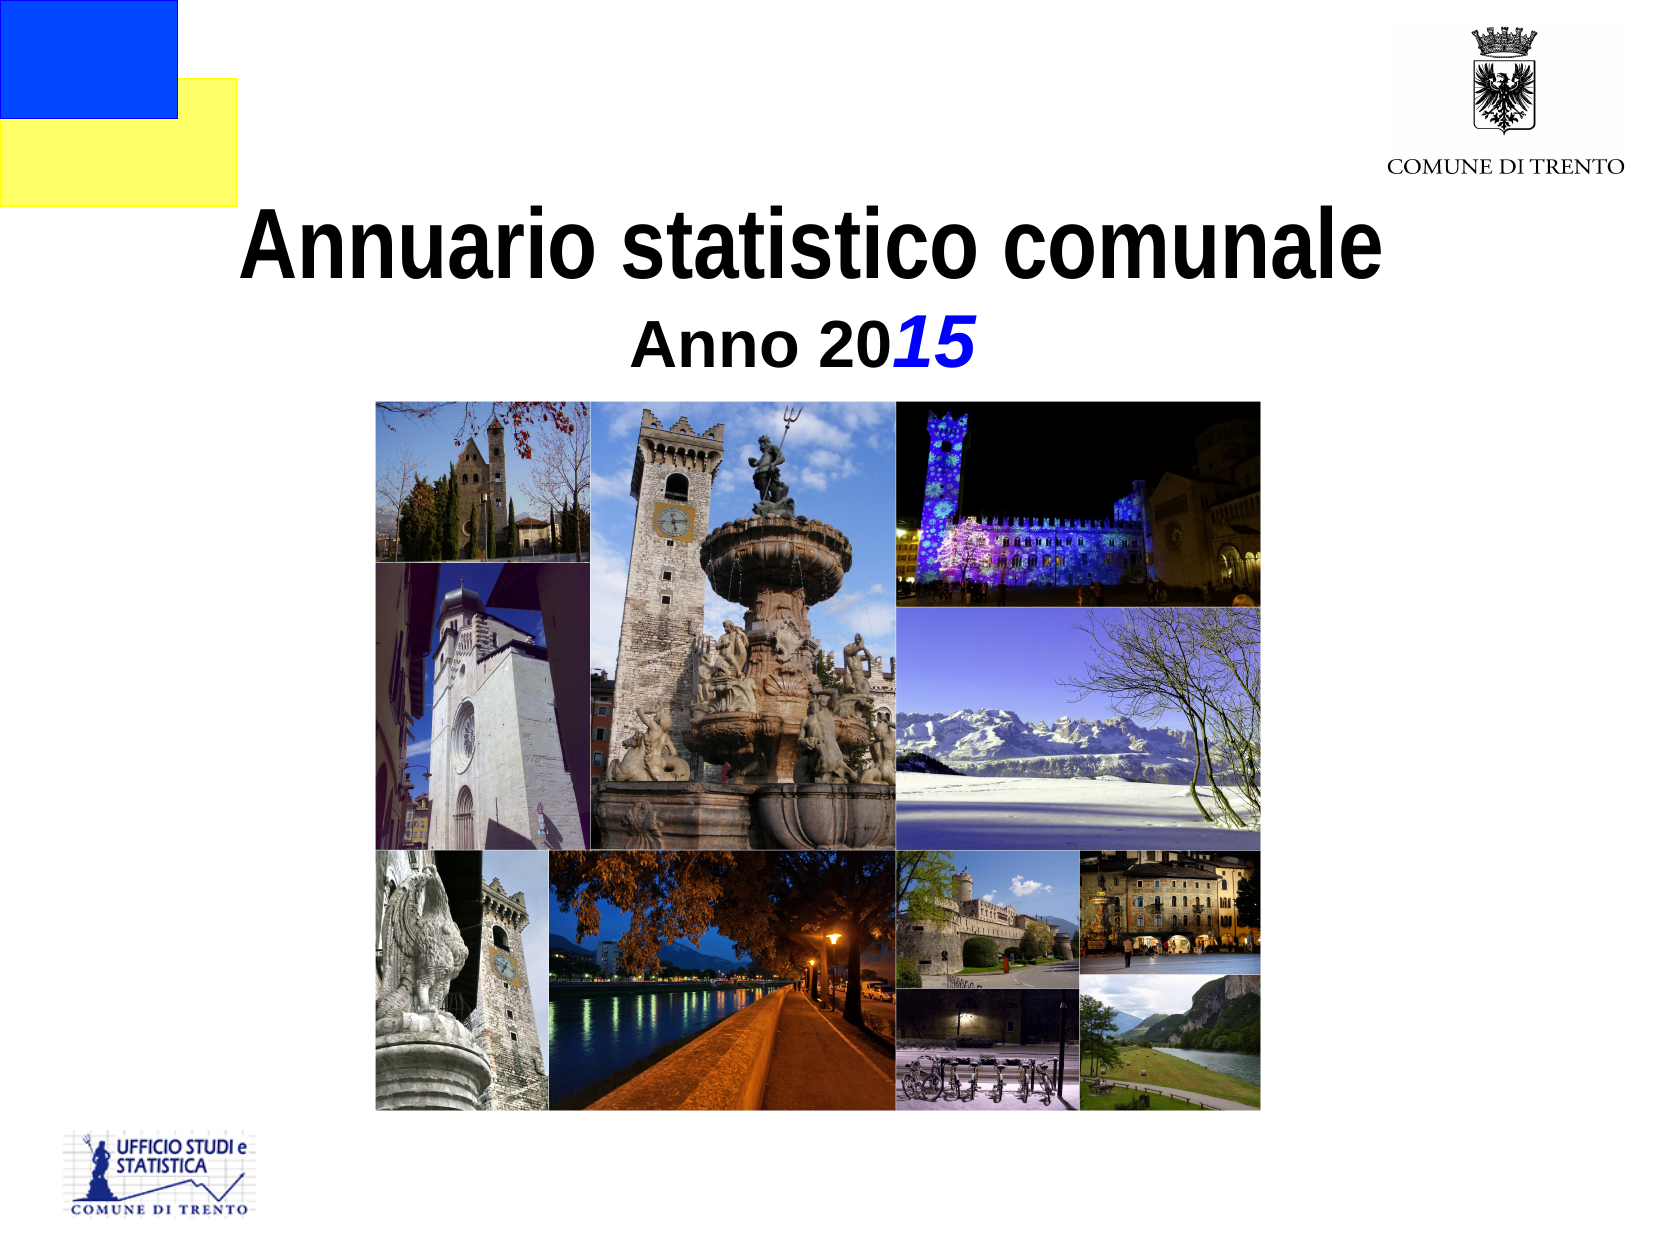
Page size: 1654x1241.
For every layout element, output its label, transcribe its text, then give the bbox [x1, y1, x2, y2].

text_box [0, 0, 237, 207]
picture [375, 401, 1261, 1111]
picture [63, 1130, 256, 1219]
text_box Annuario statistico comunale Anno 2015 [88, 177, 1536, 391]
